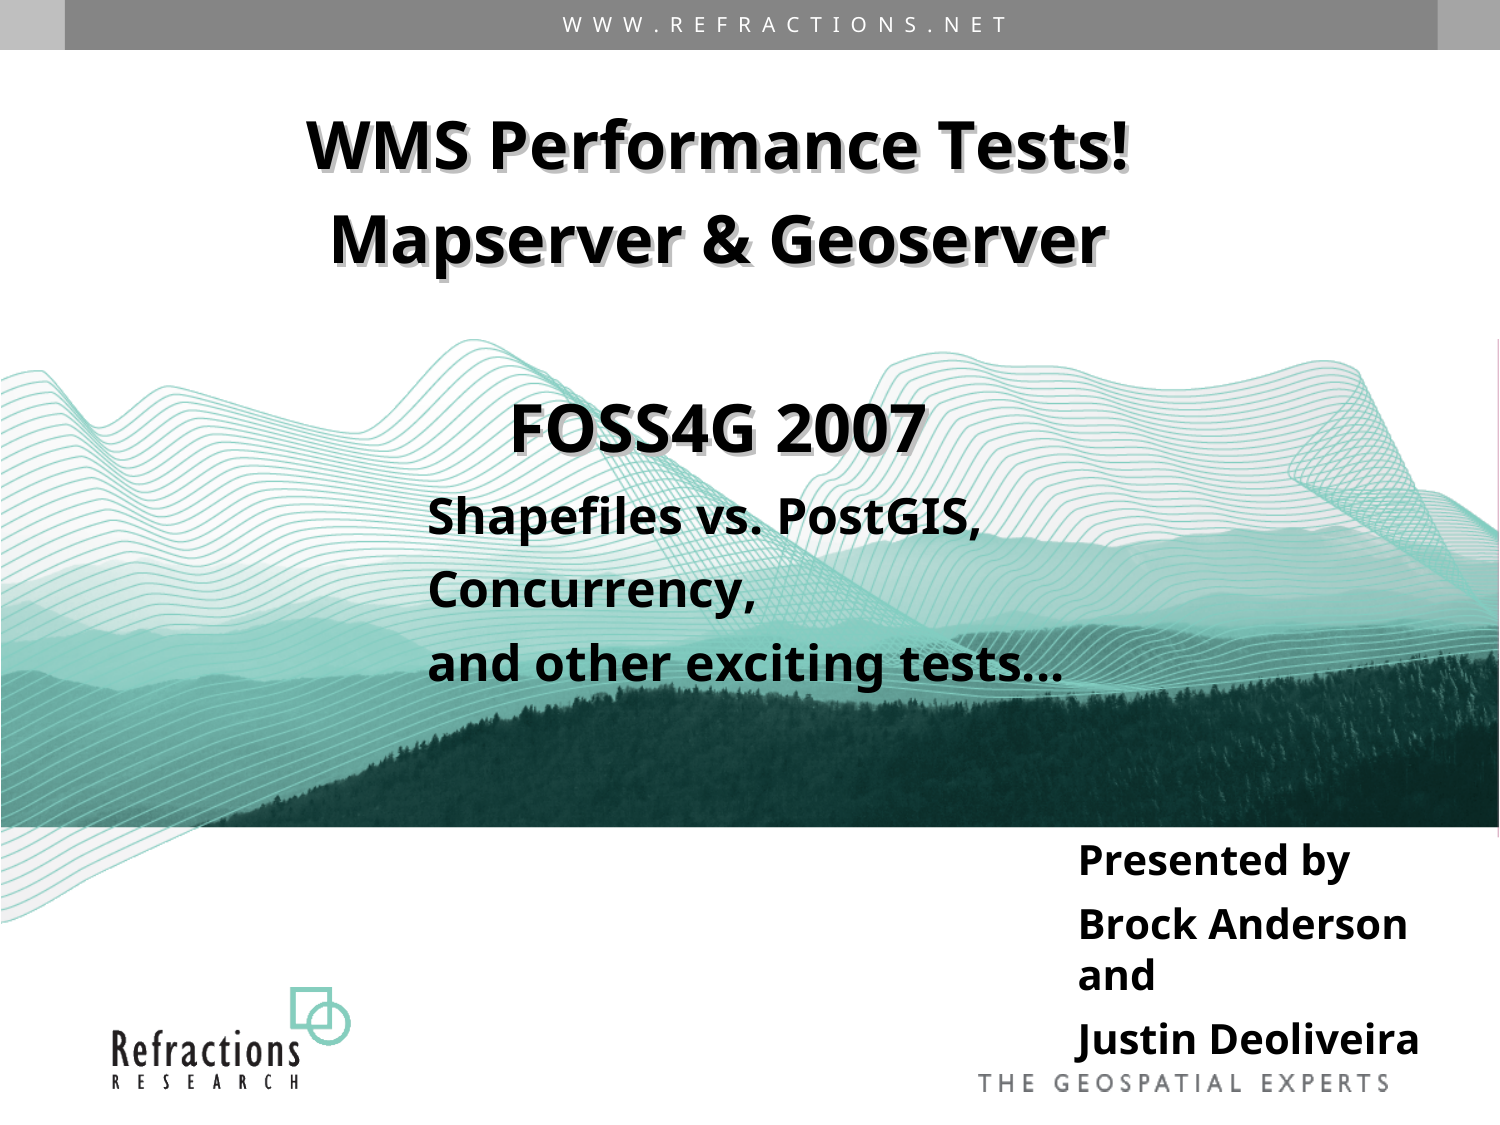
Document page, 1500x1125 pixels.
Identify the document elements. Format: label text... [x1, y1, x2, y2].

text_box WMS Performance Tests! Mapserver & Geoserver FOSS4G 2007 [288, 97, 1149, 437]
picture [563, 437, 581, 444]
text_box Shapefiles vs. PostGIS, Concurrency, and other exciting tests... [412, 477, 1126, 693]
text_box Presented by Brock Anderson and Justin Deoliveira [1062, 827, 1498, 1013]
picture [868, 437, 876, 444]
picture [728, 437, 742, 444]
picture [830, 437, 838, 444]
picture [978, 1074, 1388, 1092]
picture [112, 987, 351, 1090]
picture [1, 339, 1499, 924]
